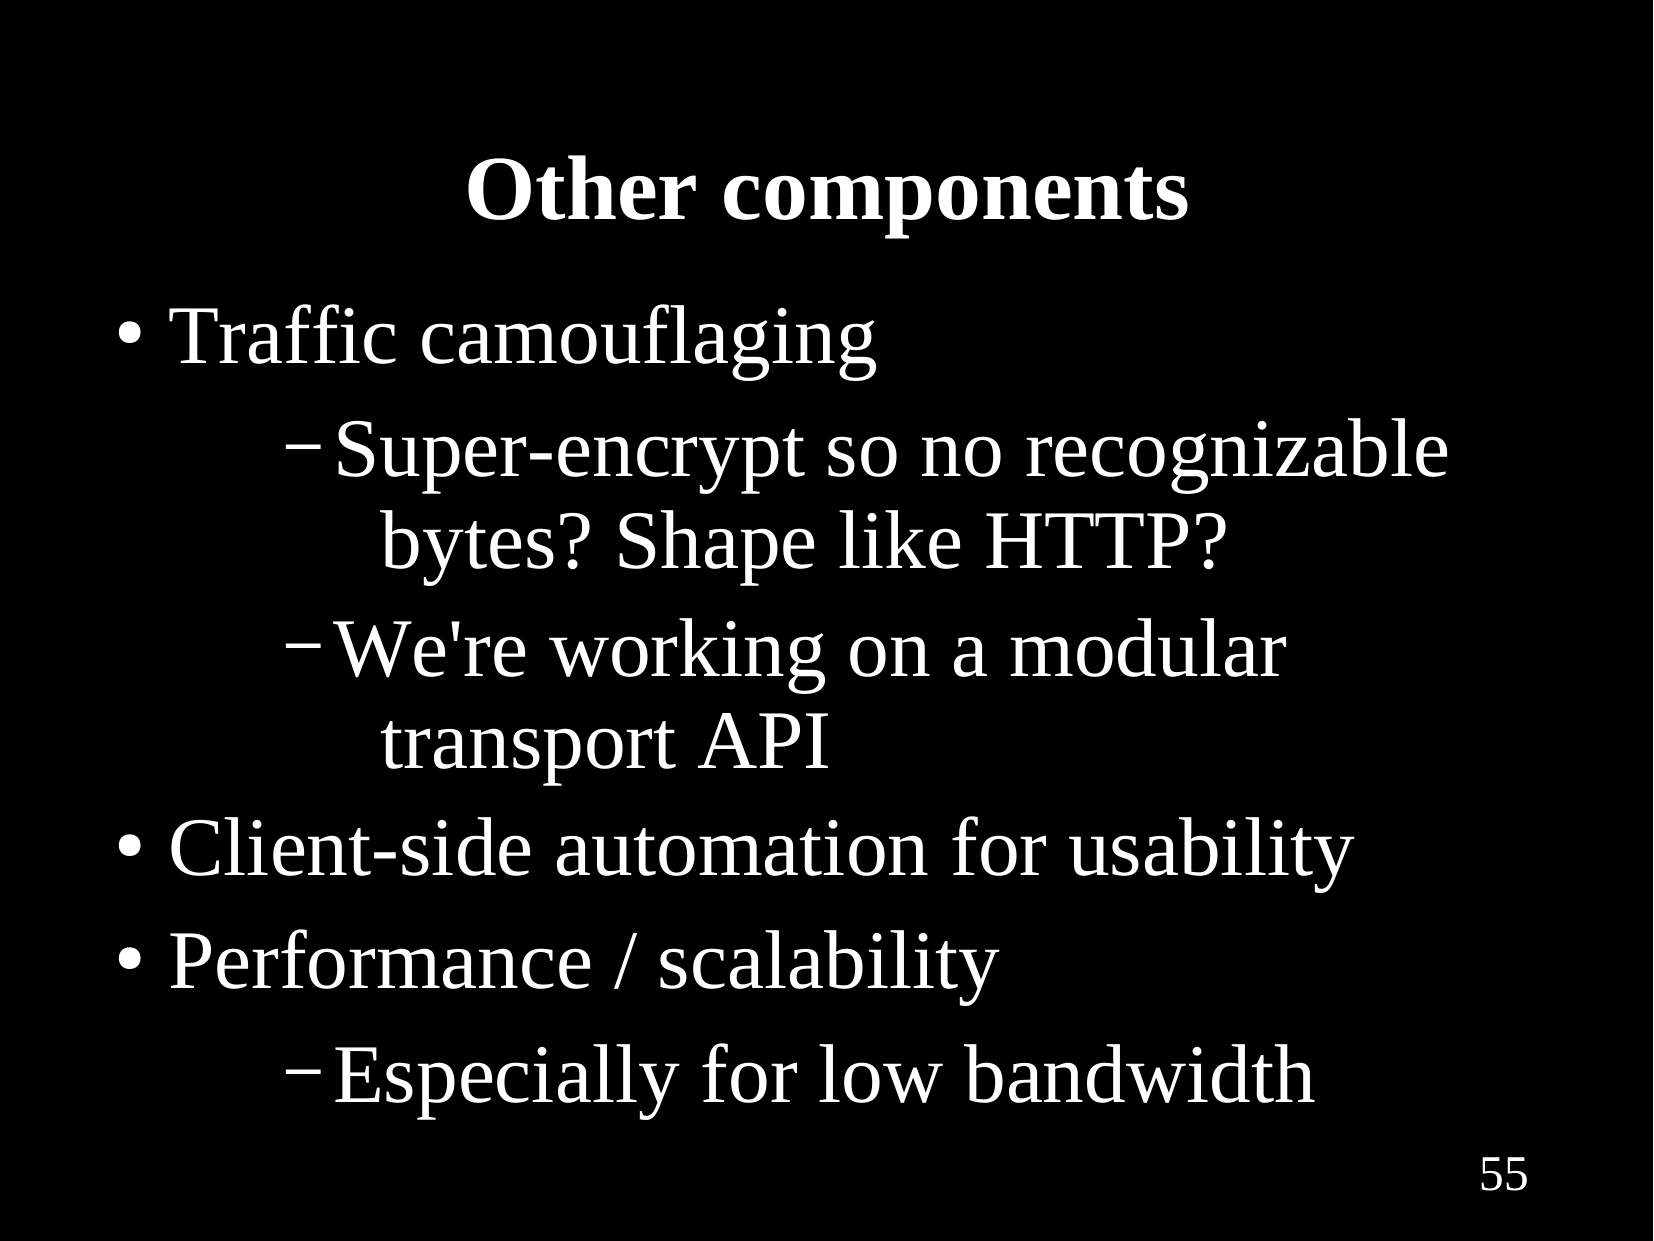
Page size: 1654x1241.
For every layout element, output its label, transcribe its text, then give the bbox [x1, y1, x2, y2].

title Other components [122, 92, 1534, 284]
list Traffic camouflaging Super-encrypt so no recognizable bytes? Shape like HTTP? We're working on a modular transport API Client-side automation for usability Performance / scalability Especially for low bandwidth [97, 289, 1580, 1149]
